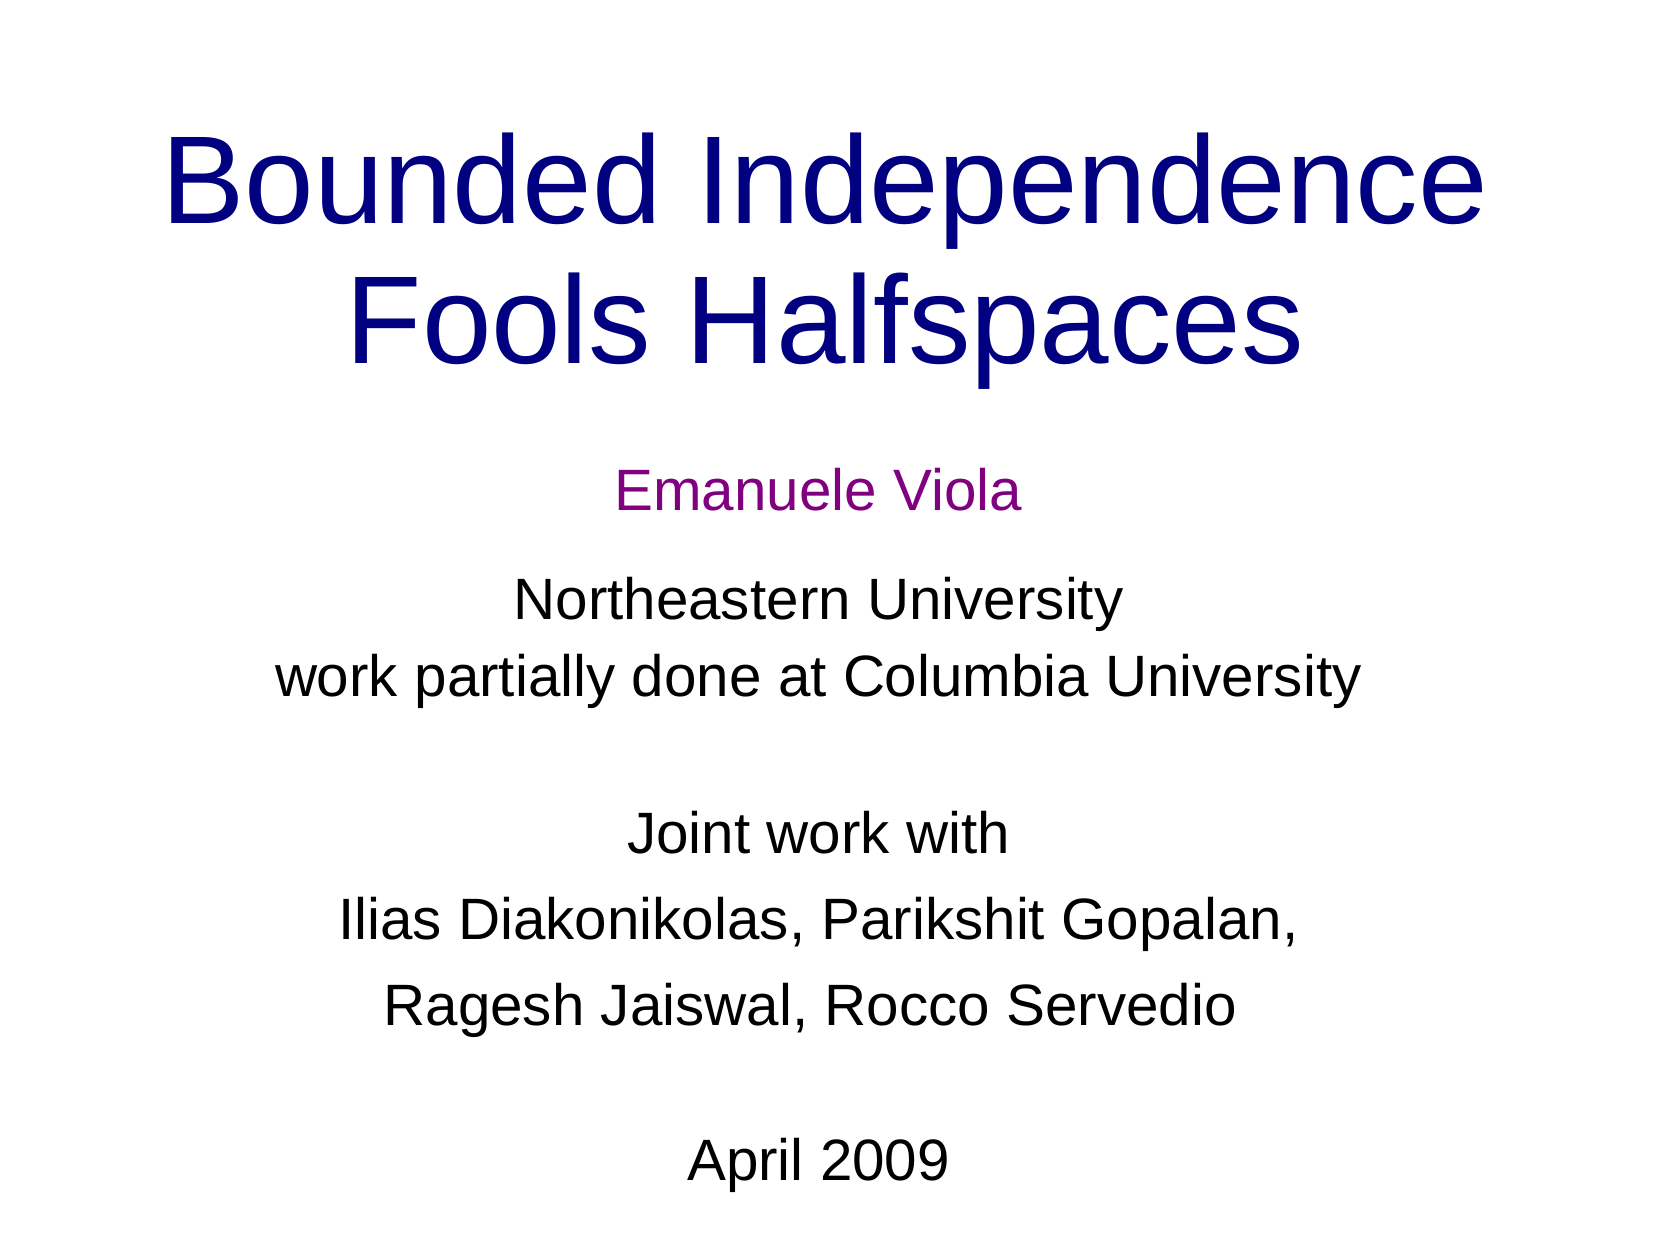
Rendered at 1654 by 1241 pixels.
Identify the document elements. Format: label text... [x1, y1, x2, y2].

title Bounded Independence Fools Halfspaces [75, 75, 1576, 426]
subtitle Emanuele Viola Northeastern University work partially done at Columbia University Joint work with Ilias Diakonikolas, Parikshit Gopalan, Ragesh Jaiswal, Rocco Servedio April 2009 [24, 450, 1613, 1241]
